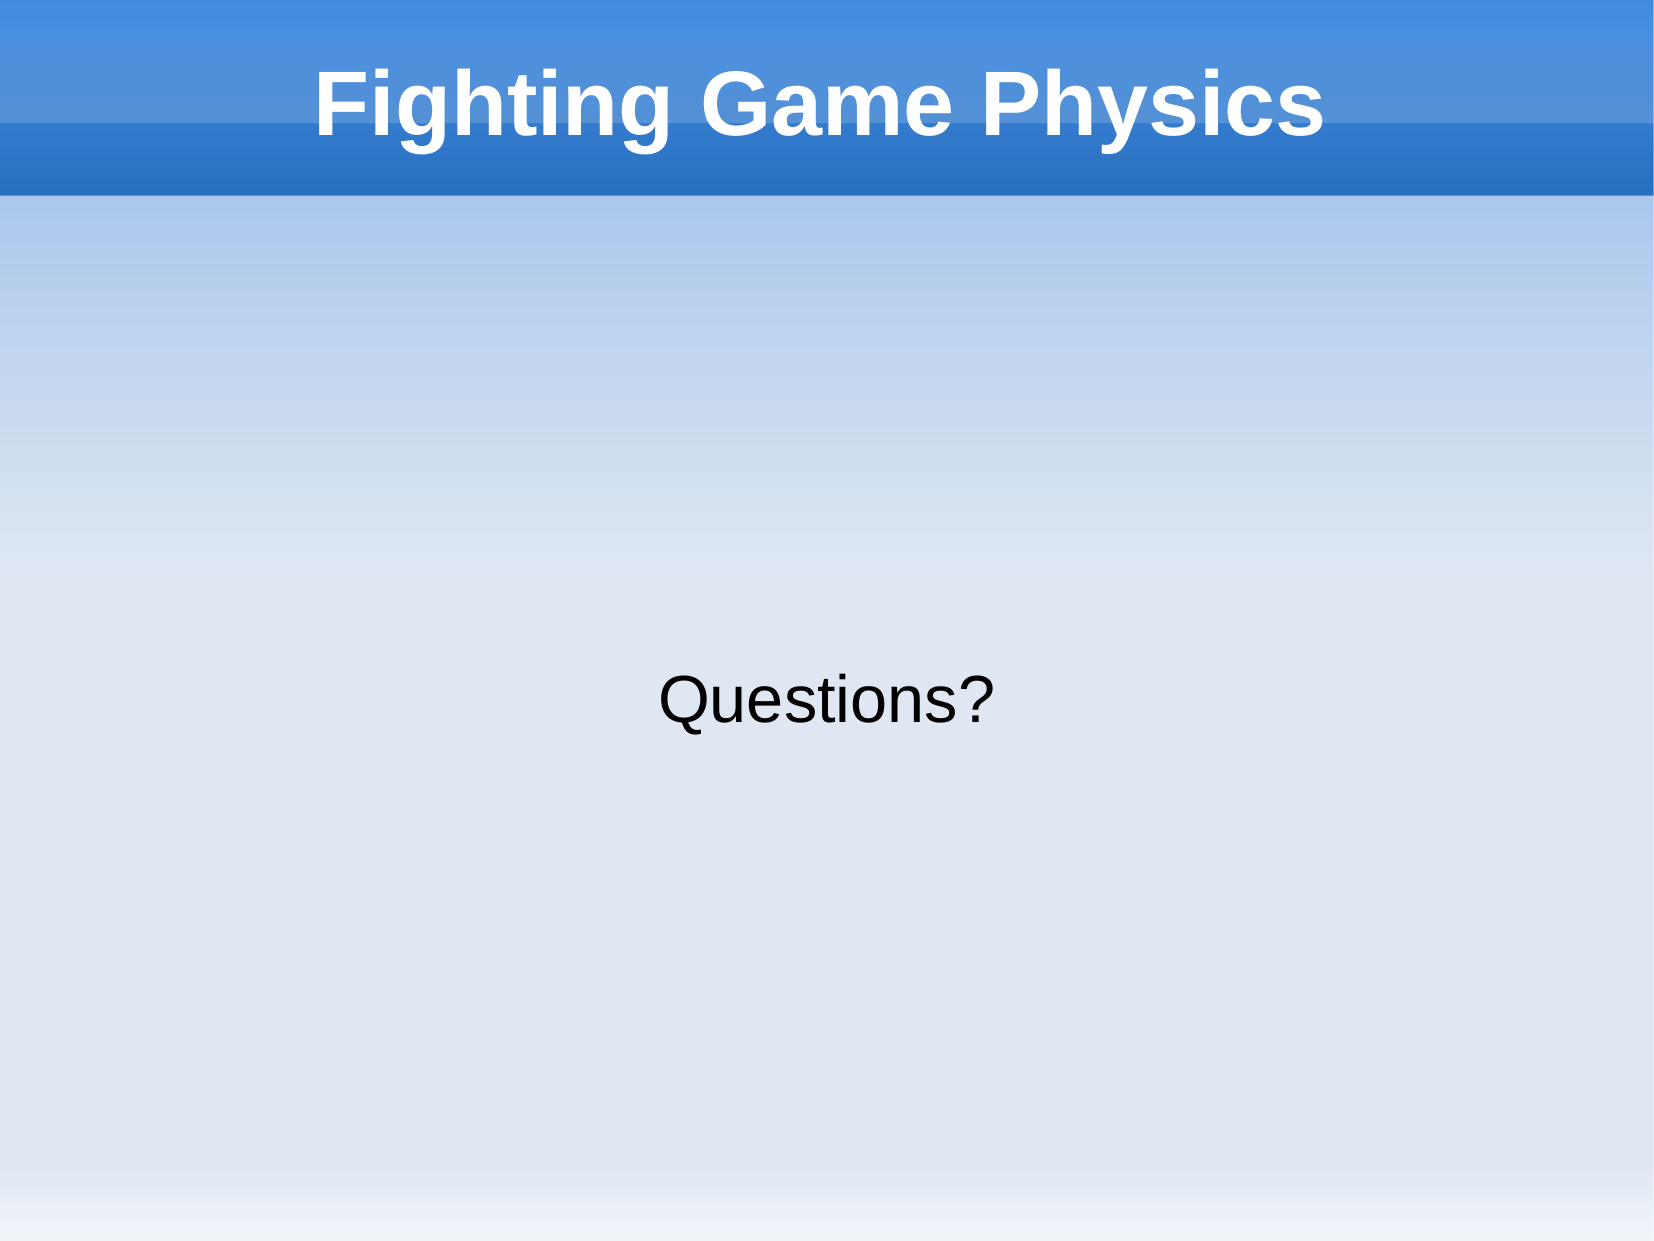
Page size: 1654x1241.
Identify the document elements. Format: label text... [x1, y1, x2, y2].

title Fighting Game Physics [76, 0, 1565, 208]
picture [0, 0, 1654, 1241]
subtitle Questions? [82, 290, 1571, 1109]
